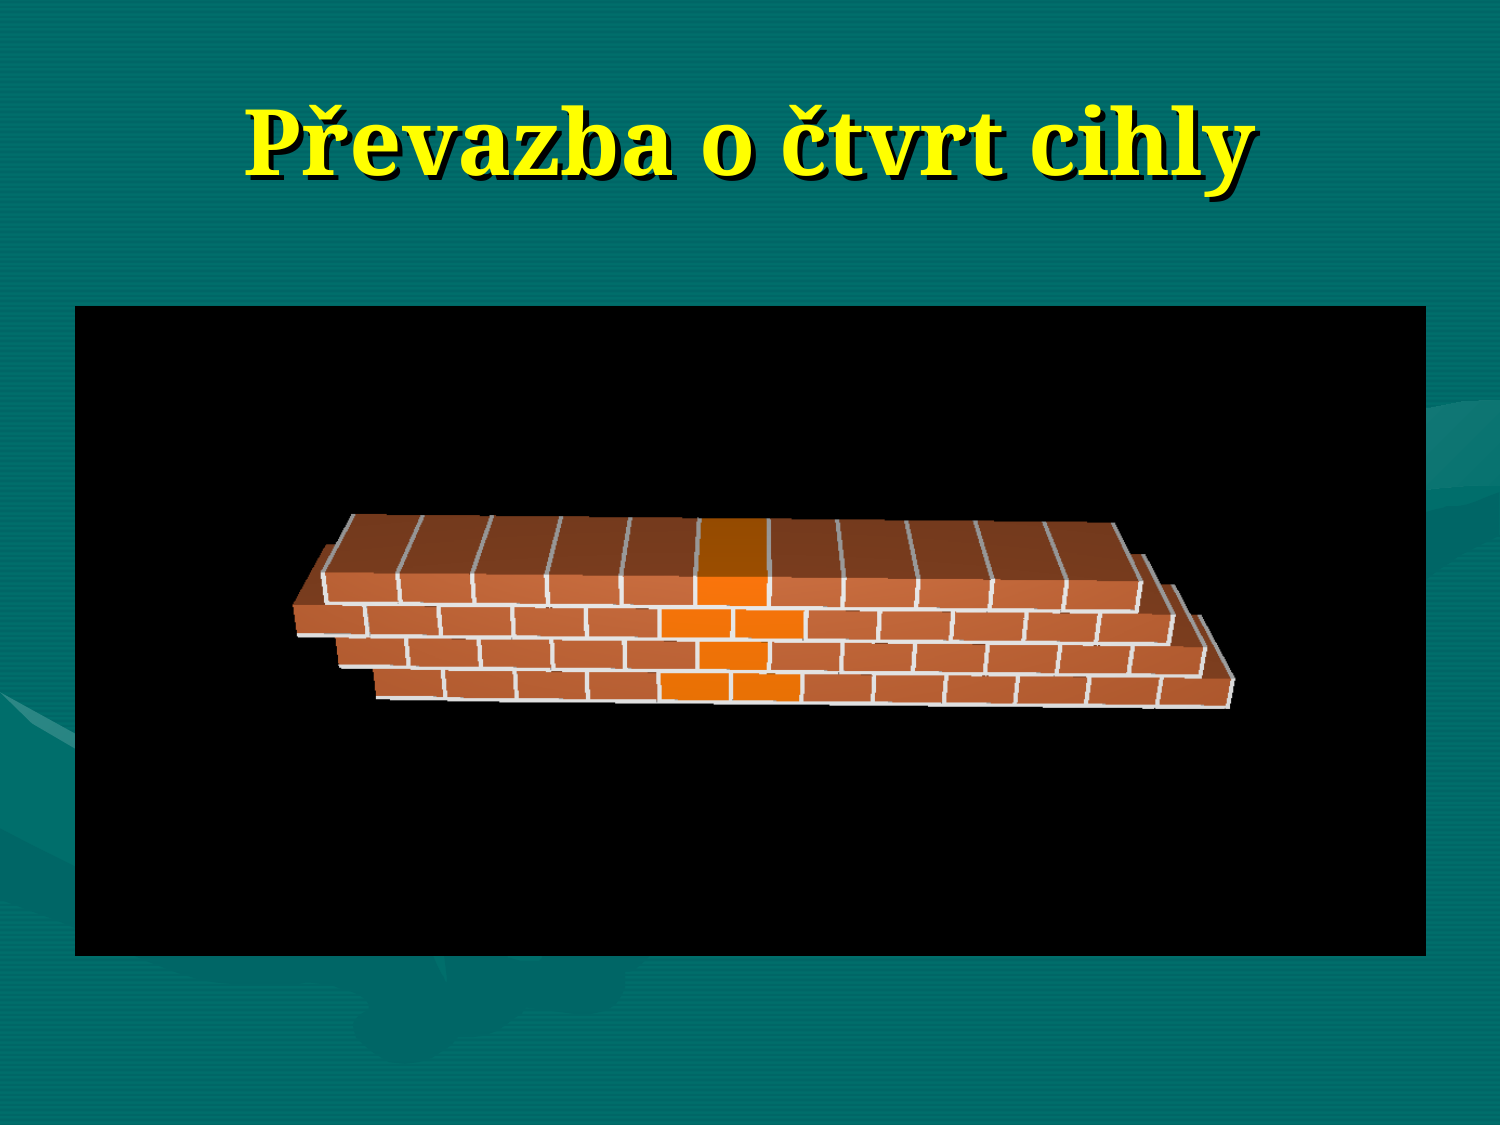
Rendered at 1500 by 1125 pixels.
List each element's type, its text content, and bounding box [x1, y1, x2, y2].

picture [75, 306, 1426, 956]
title Převazba o čtvrt cihly [75, 45, 1426, 233]
